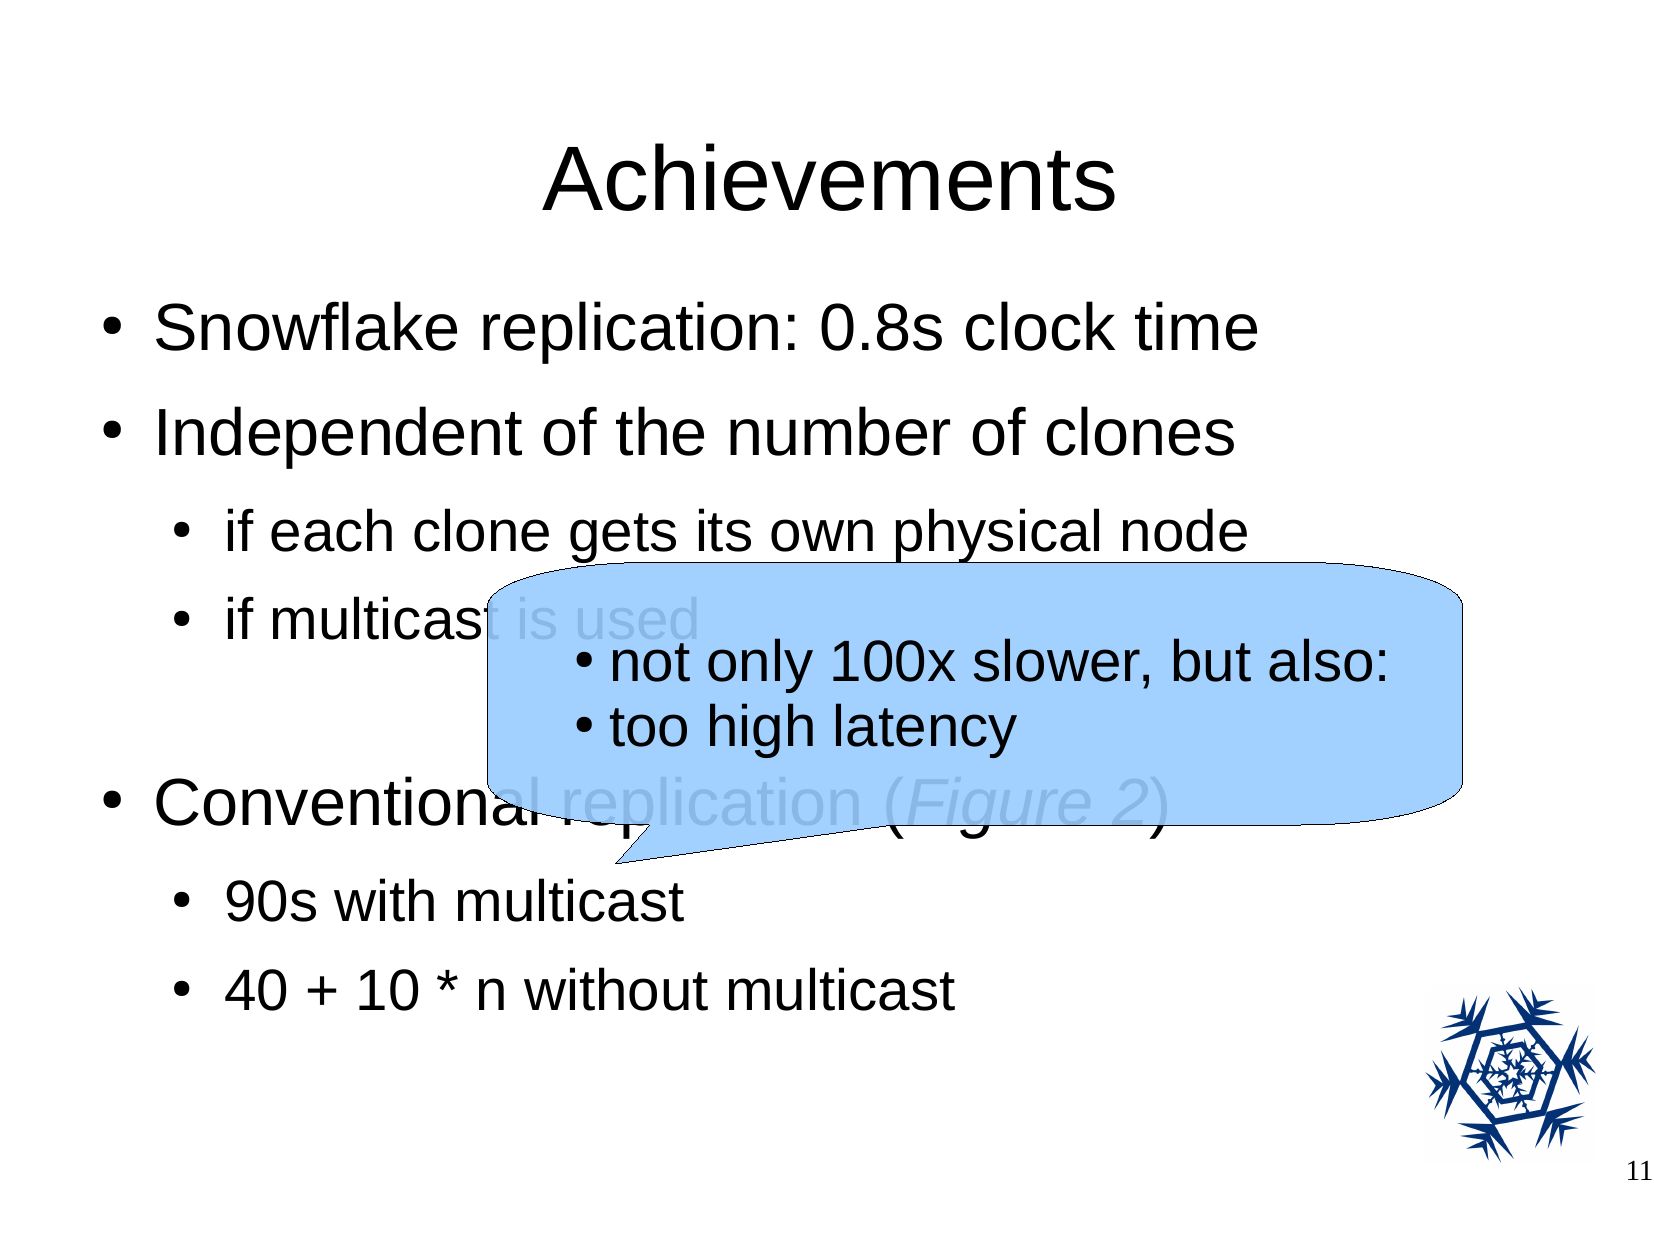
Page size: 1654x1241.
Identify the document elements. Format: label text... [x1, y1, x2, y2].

picture [1425, 986, 1596, 1163]
text_box not only 100x slower, but also: too high latency [487, 562, 1463, 864]
title Achievements [86, 75, 1576, 283]
list Snowflake replication: 0.8s clock time Independent of the number of clones if each clone gets its own physical node if multicast is used Conventional replication (Figure 2) 90s with multicast 40 + 10 * n without multicast [82, 290, 1571, 1109]
